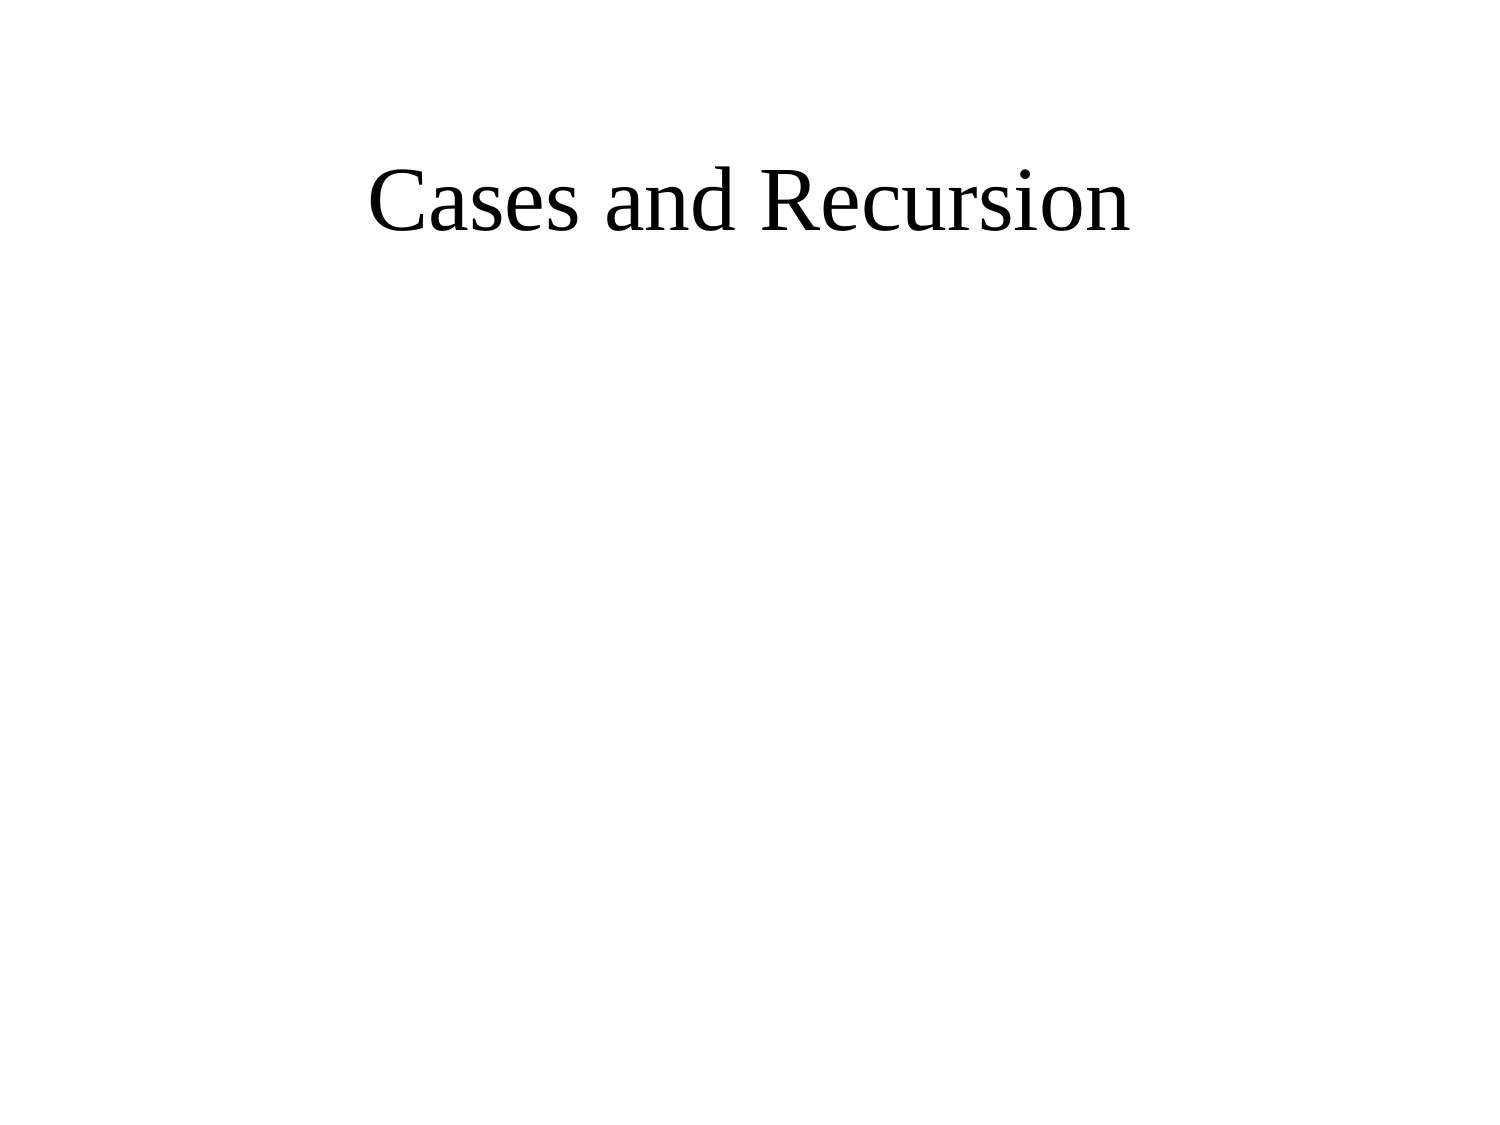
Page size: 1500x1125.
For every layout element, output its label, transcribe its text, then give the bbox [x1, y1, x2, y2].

title Cases and Recursion [112, 99, 1388, 288]
